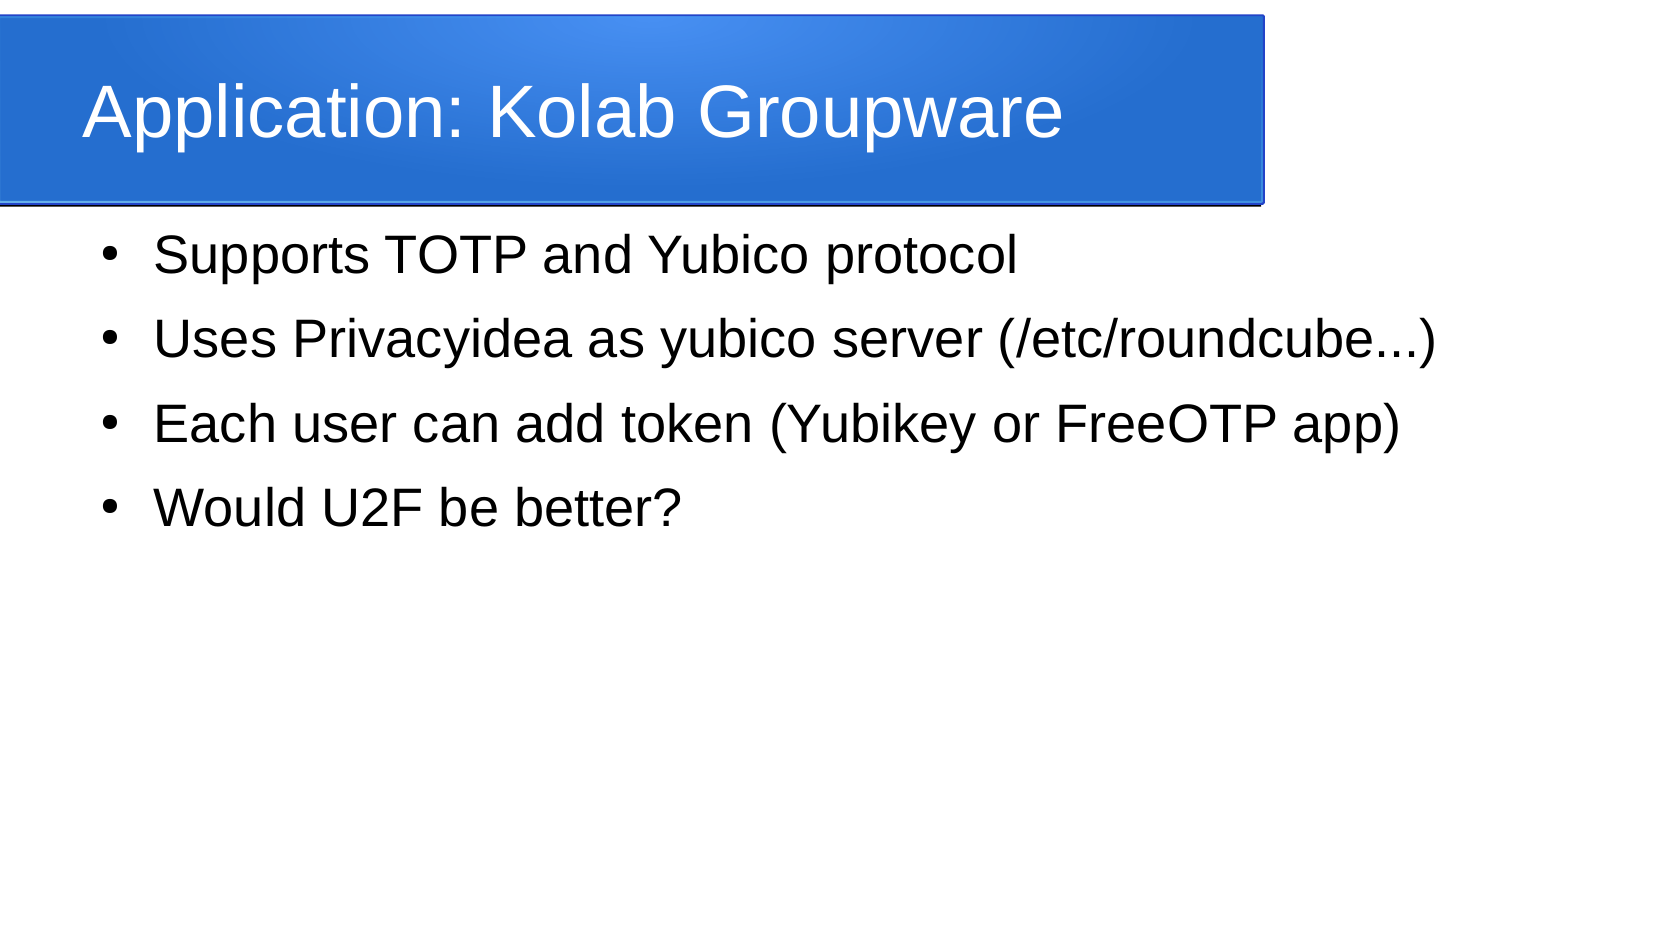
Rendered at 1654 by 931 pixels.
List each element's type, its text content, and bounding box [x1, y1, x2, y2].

list Supports TOTP and Yubico protocol Uses Privacyidea as yubico server (/etc/roundcube...) Each user can add token (Yubikey or FreeOTP app) Would U2F be better? [82, 224, 1571, 863]
title Application: Kolab Groupware [82, 35, 1235, 189]
